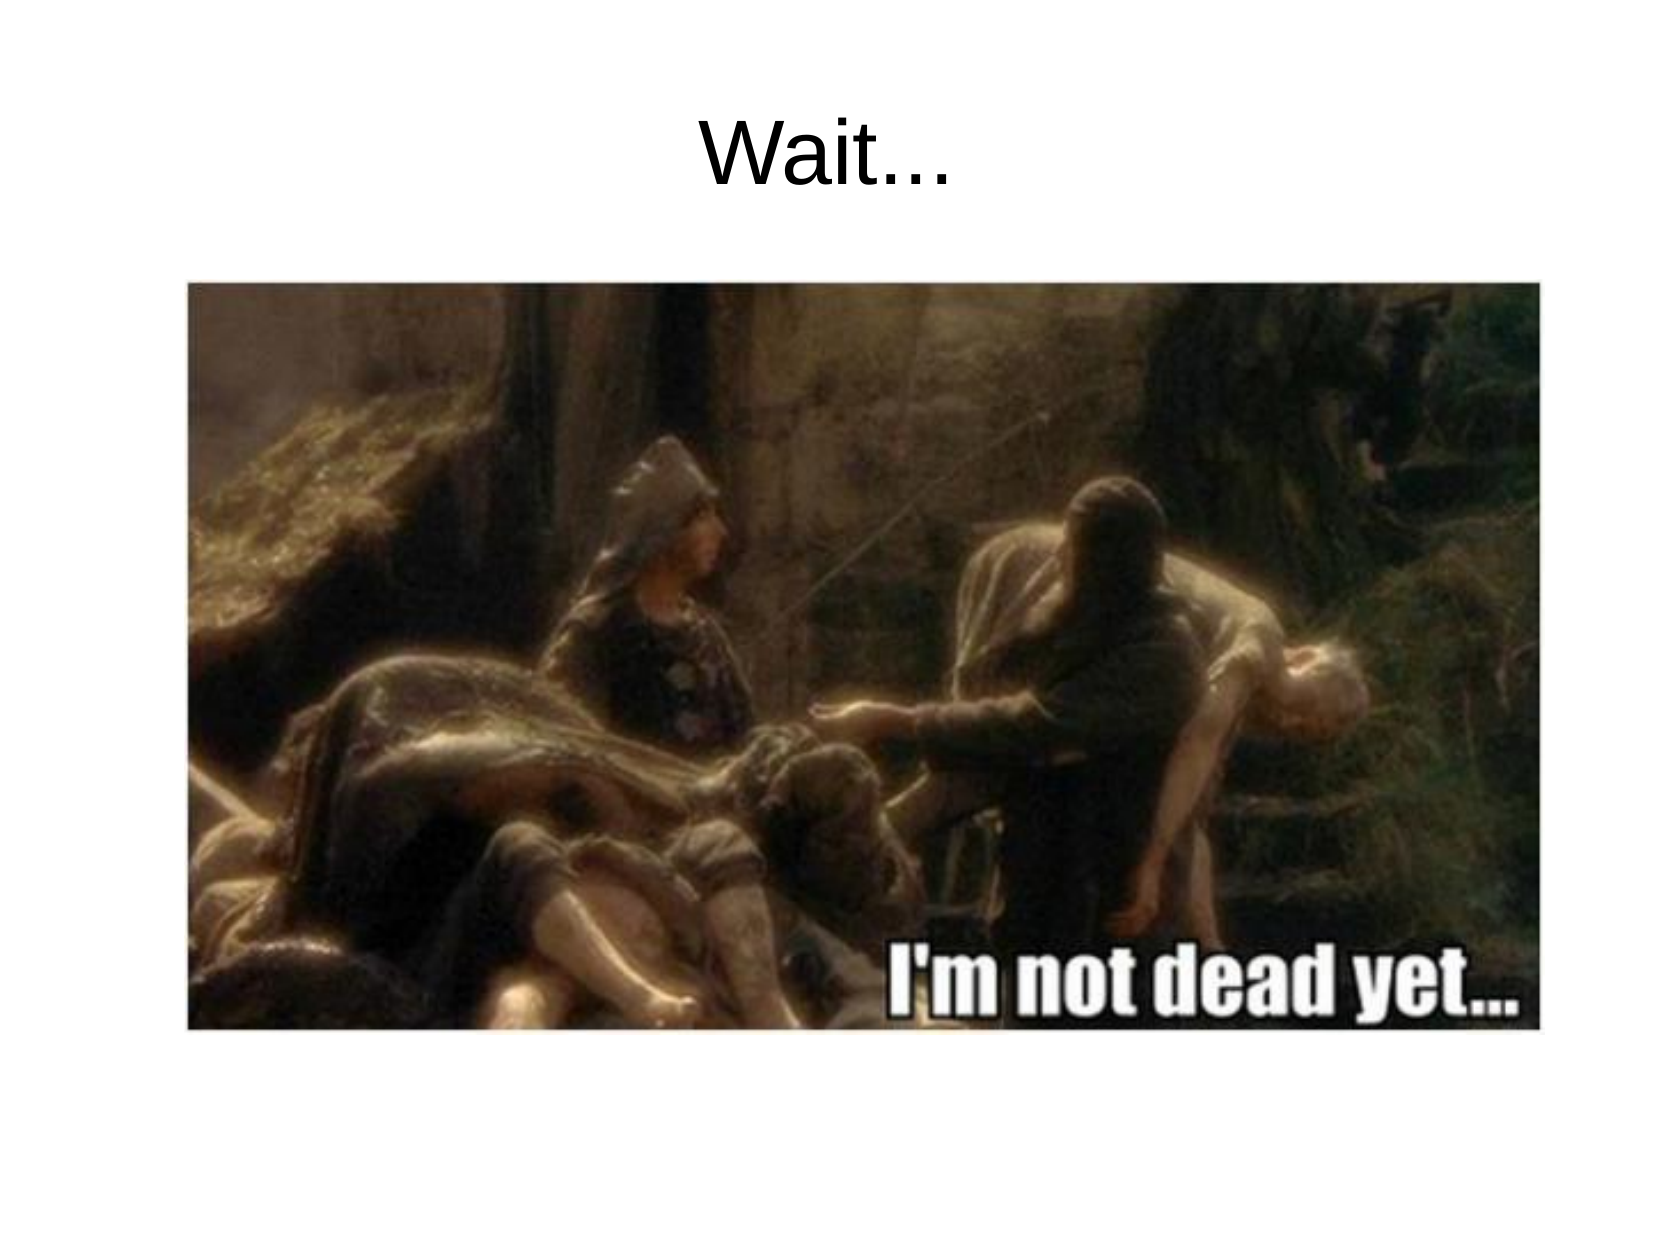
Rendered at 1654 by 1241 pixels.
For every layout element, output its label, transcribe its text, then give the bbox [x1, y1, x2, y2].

title Wait... [82, 49, 1571, 257]
picture [184, 279, 1546, 1036]
